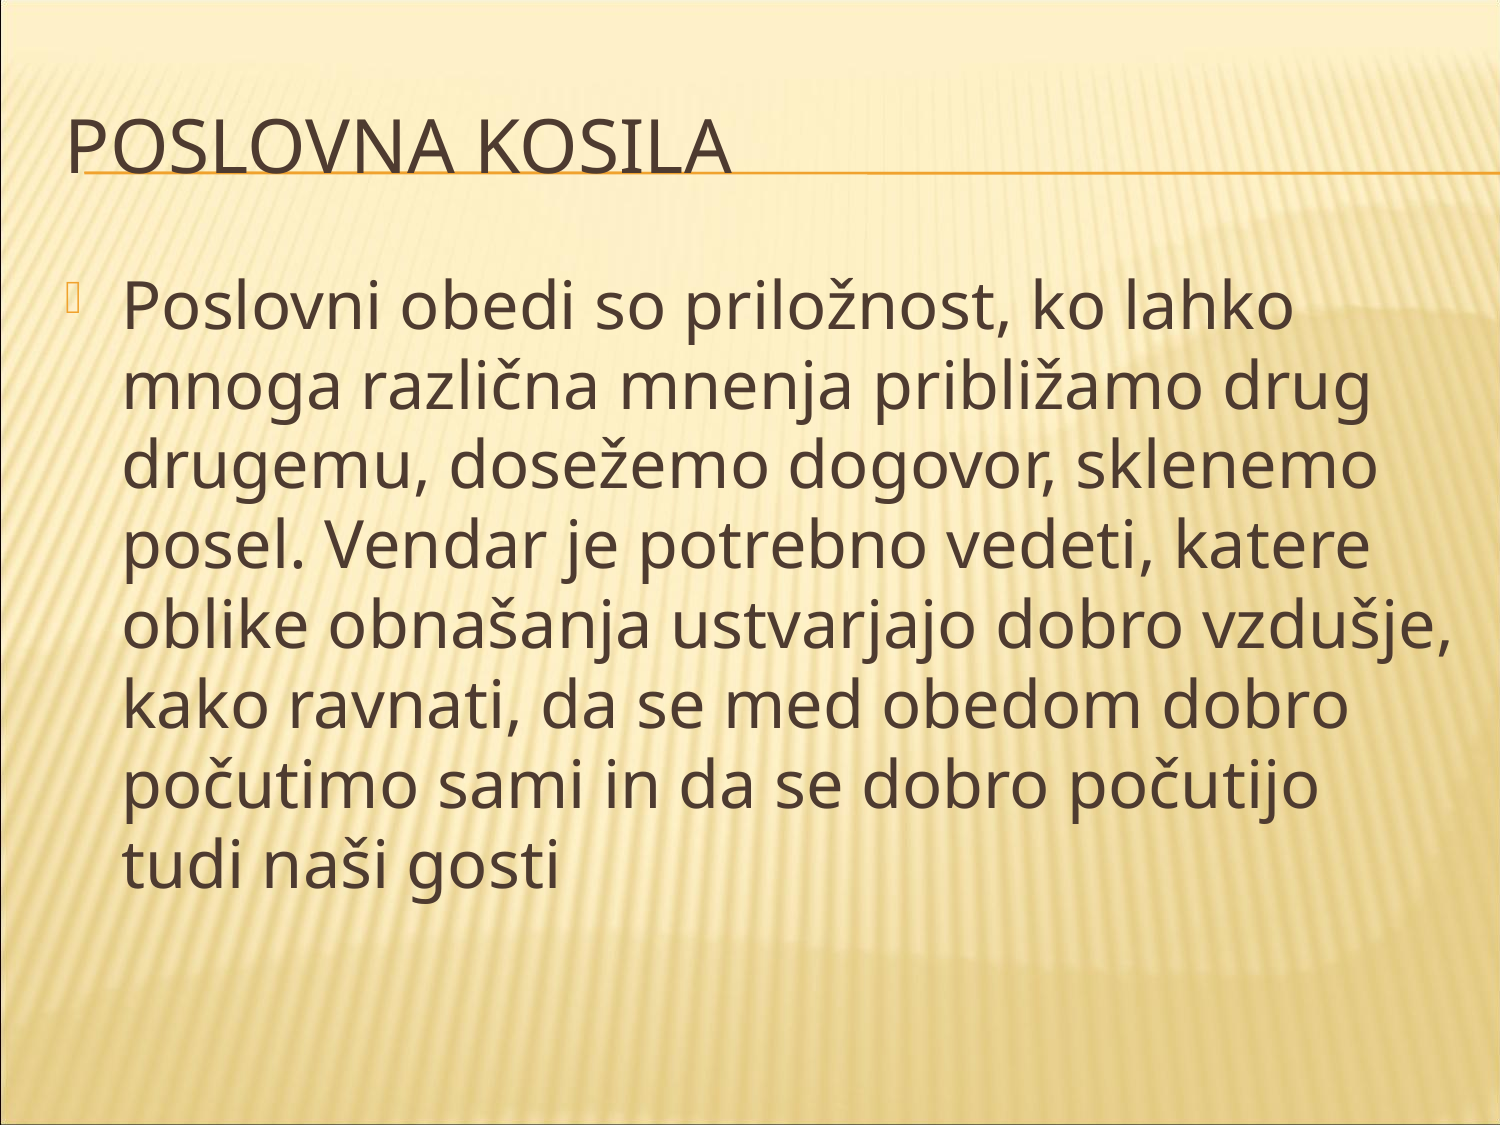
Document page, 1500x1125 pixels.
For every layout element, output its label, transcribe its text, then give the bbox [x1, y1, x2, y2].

title Poslovna kosila [50, 75, 1475, 213]
list Poslovni obedi so priložnost, ko lahko mnoga različna mnenja približamo drug drugemu, dosežemo dogovor, sklenemo posel. Vendar je potrebno vedeti, katere oblike obnašanja ustvarjajo dobro vzdušje, kako ravnati, da se med obedom dobro počutimo sami in da se dobro počutijo tudi naši gosti [50, 254, 1475, 998]
picture [0, 0, 1500, 1125]
